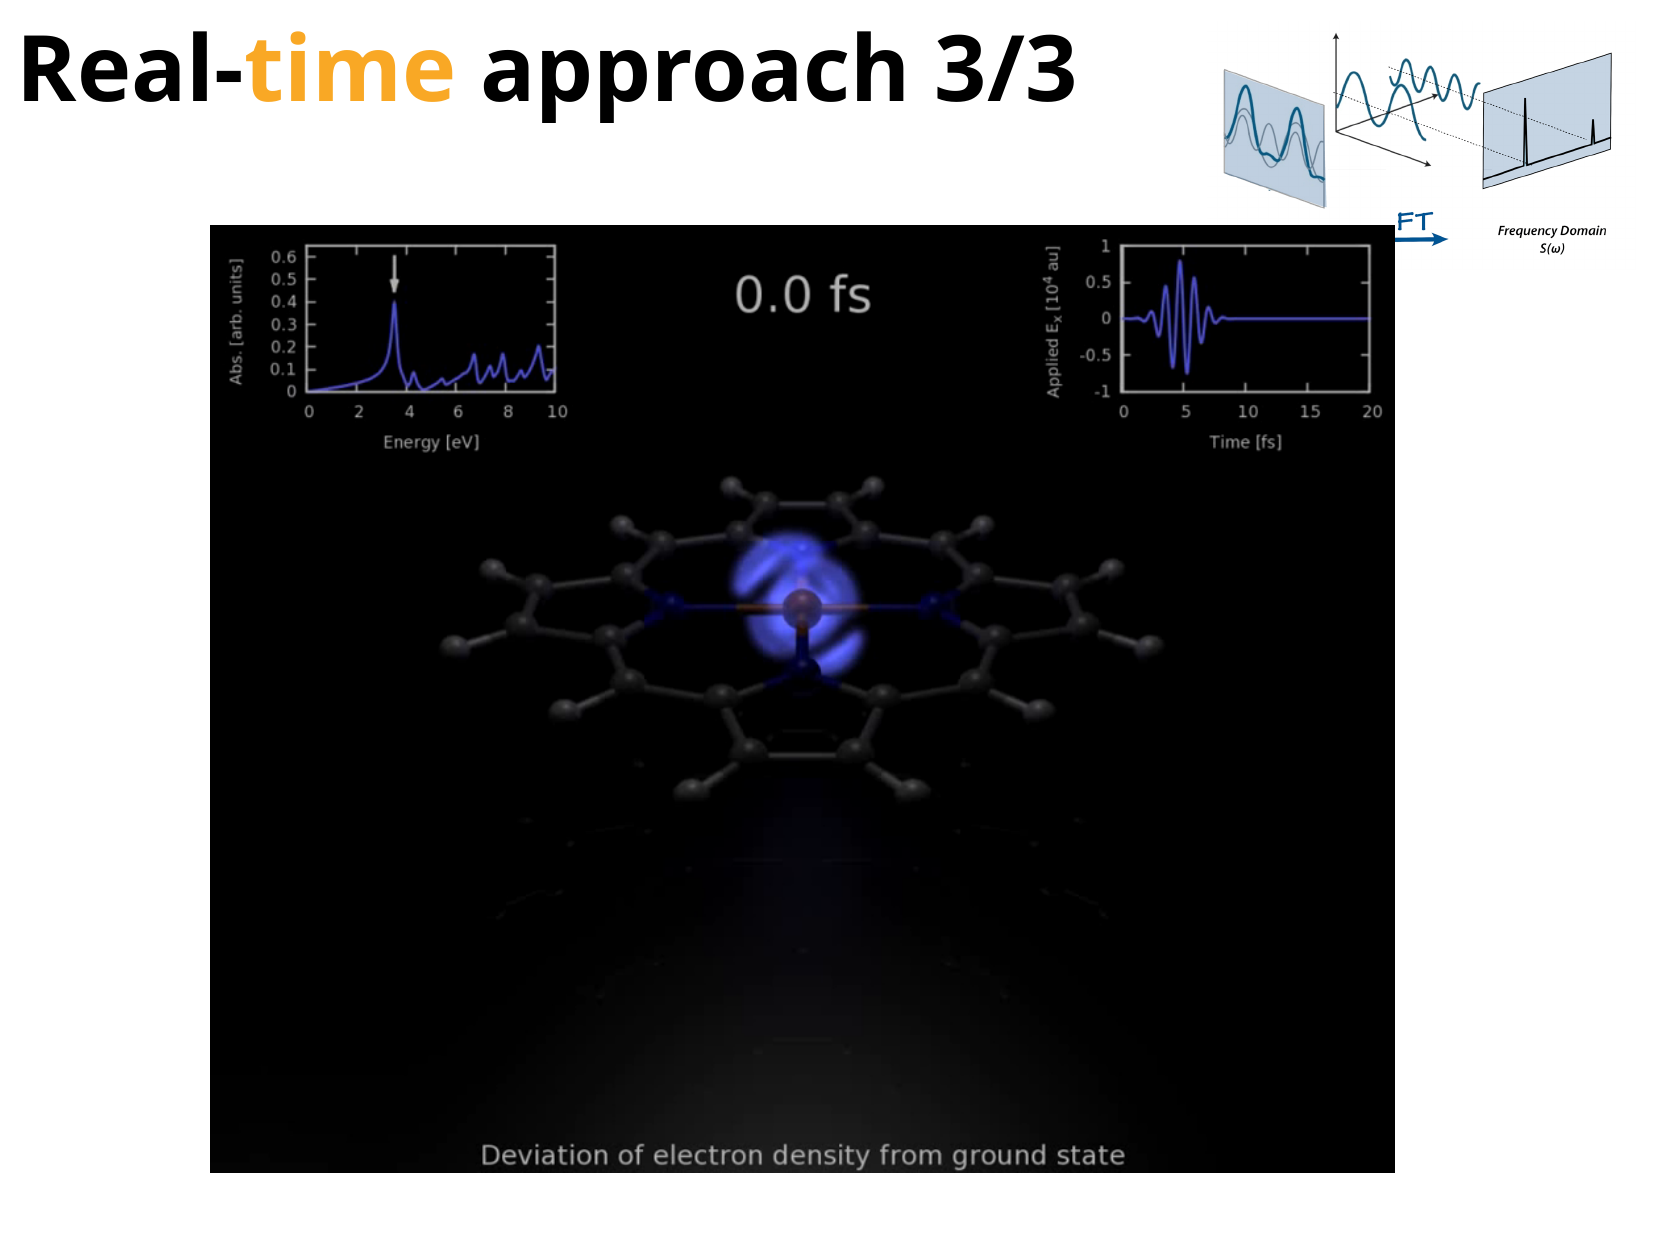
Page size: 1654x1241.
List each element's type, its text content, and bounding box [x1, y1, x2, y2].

picture [1207, 21, 1636, 271]
text_box [210, 225, 1396, 1173]
title Real-time approach 3/3 [0, 45, 1111, 136]
